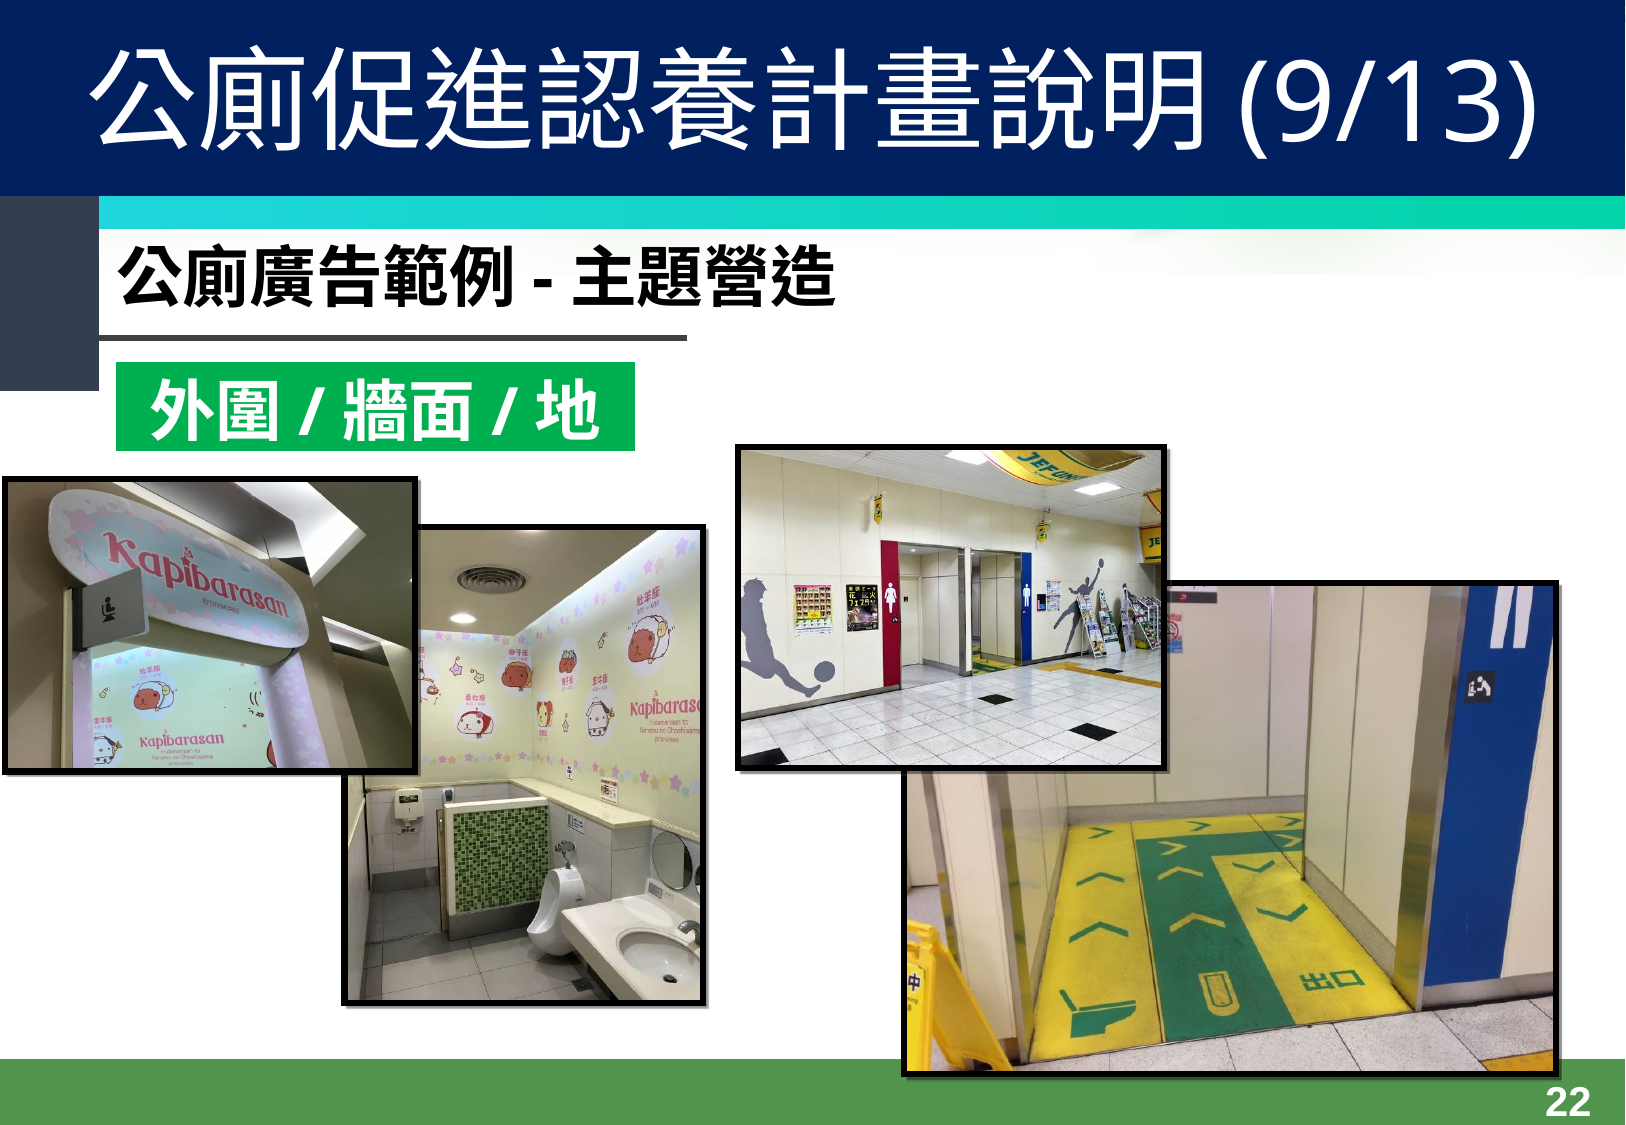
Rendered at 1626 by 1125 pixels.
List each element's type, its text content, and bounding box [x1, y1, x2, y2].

picture [8, 481, 412, 769]
picture [907, 586, 1554, 1071]
text_box 外圍/牆面/地板 [116, 362, 635, 451]
text_box [1530, 1067, 1625, 1108]
picture [740, 450, 1161, 766]
picture [347, 530, 700, 1000]
text_box [0, 0, 1625, 391]
text_box 公廁促進認養計畫說明(9/13) [56, 21, 1569, 173]
text_box 公廁廣告範例-主題營造 [101, 229, 1049, 323]
